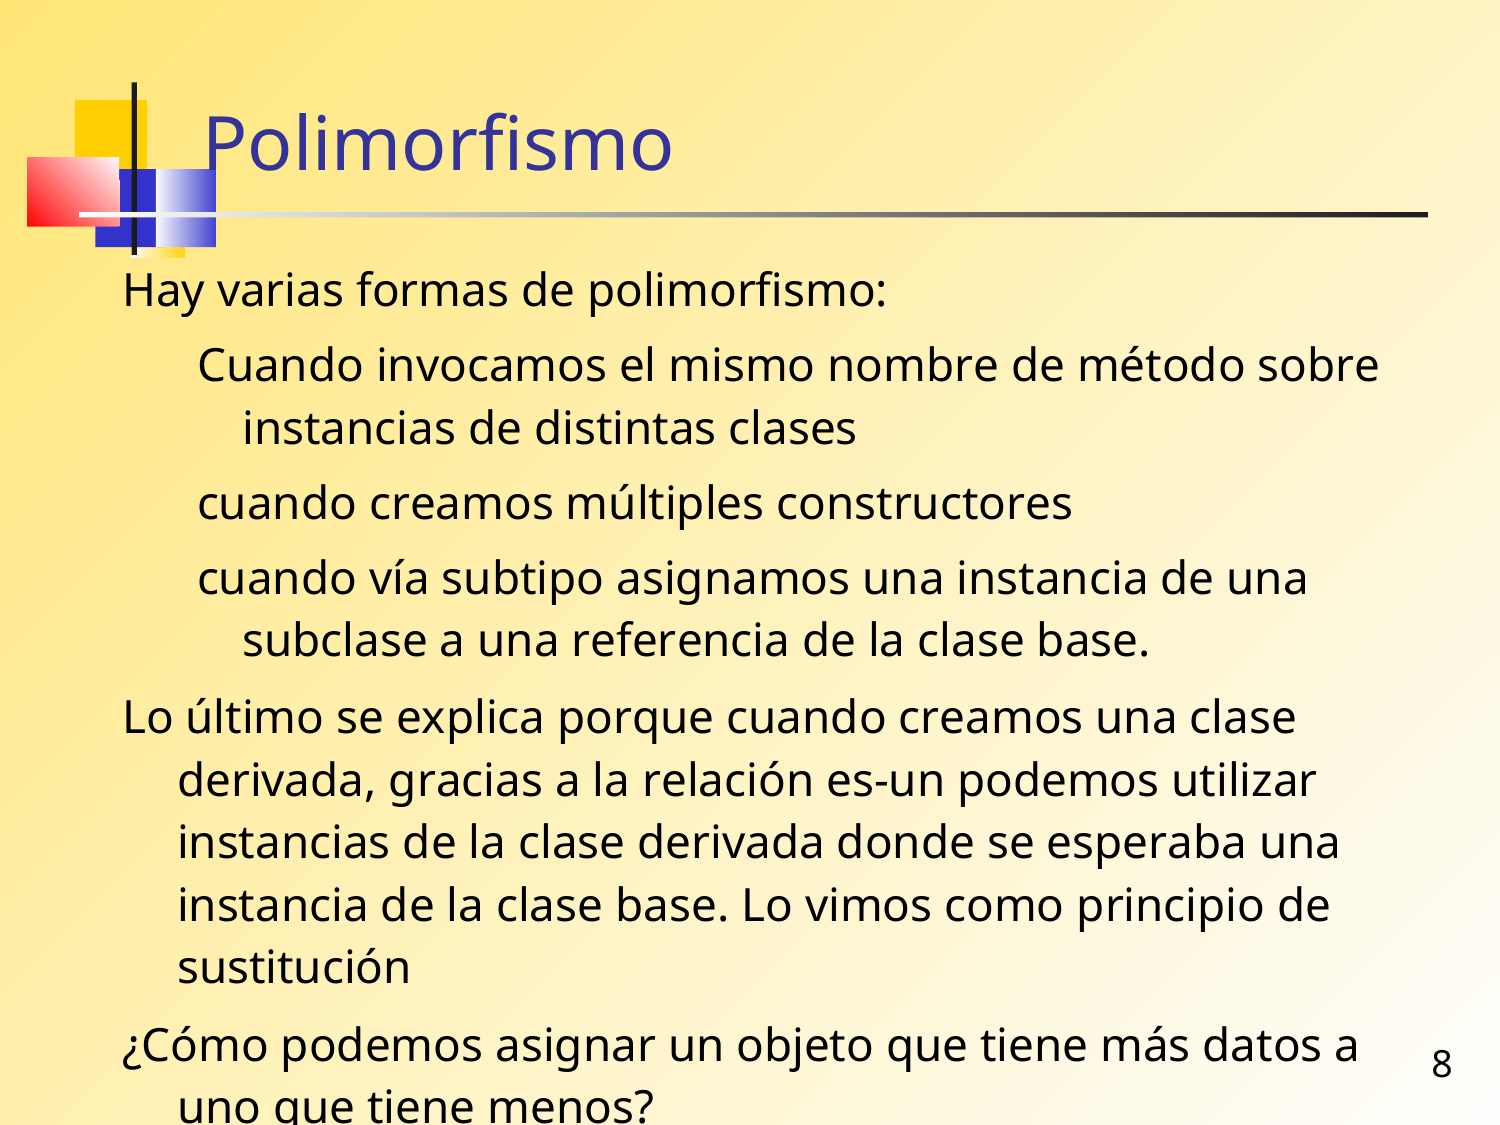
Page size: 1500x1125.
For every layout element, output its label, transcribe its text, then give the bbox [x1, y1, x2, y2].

title Polimorfismo [187, 37, 1466, 201]
list Hay varias formas de polimorfismo: Cuando invocamos el mismo nombre de método sobre instancias de distintas clases cuando creamos múltiples constructores cuando vía subtipo asignamos una instancia de una subclase a una referencia de la clase base. Lo último se explica porque cuando creamos una clase derivada, gracias a la relación es-un podemos utilizar instancias de la clase derivada donde se esperaba una instancia de la clase base. Lo vimos como principio de sustitución ¿Cómo podemos asignar un objeto que tiene más datos a uno que tiene menos? [107, 249, 1463, 1116]
